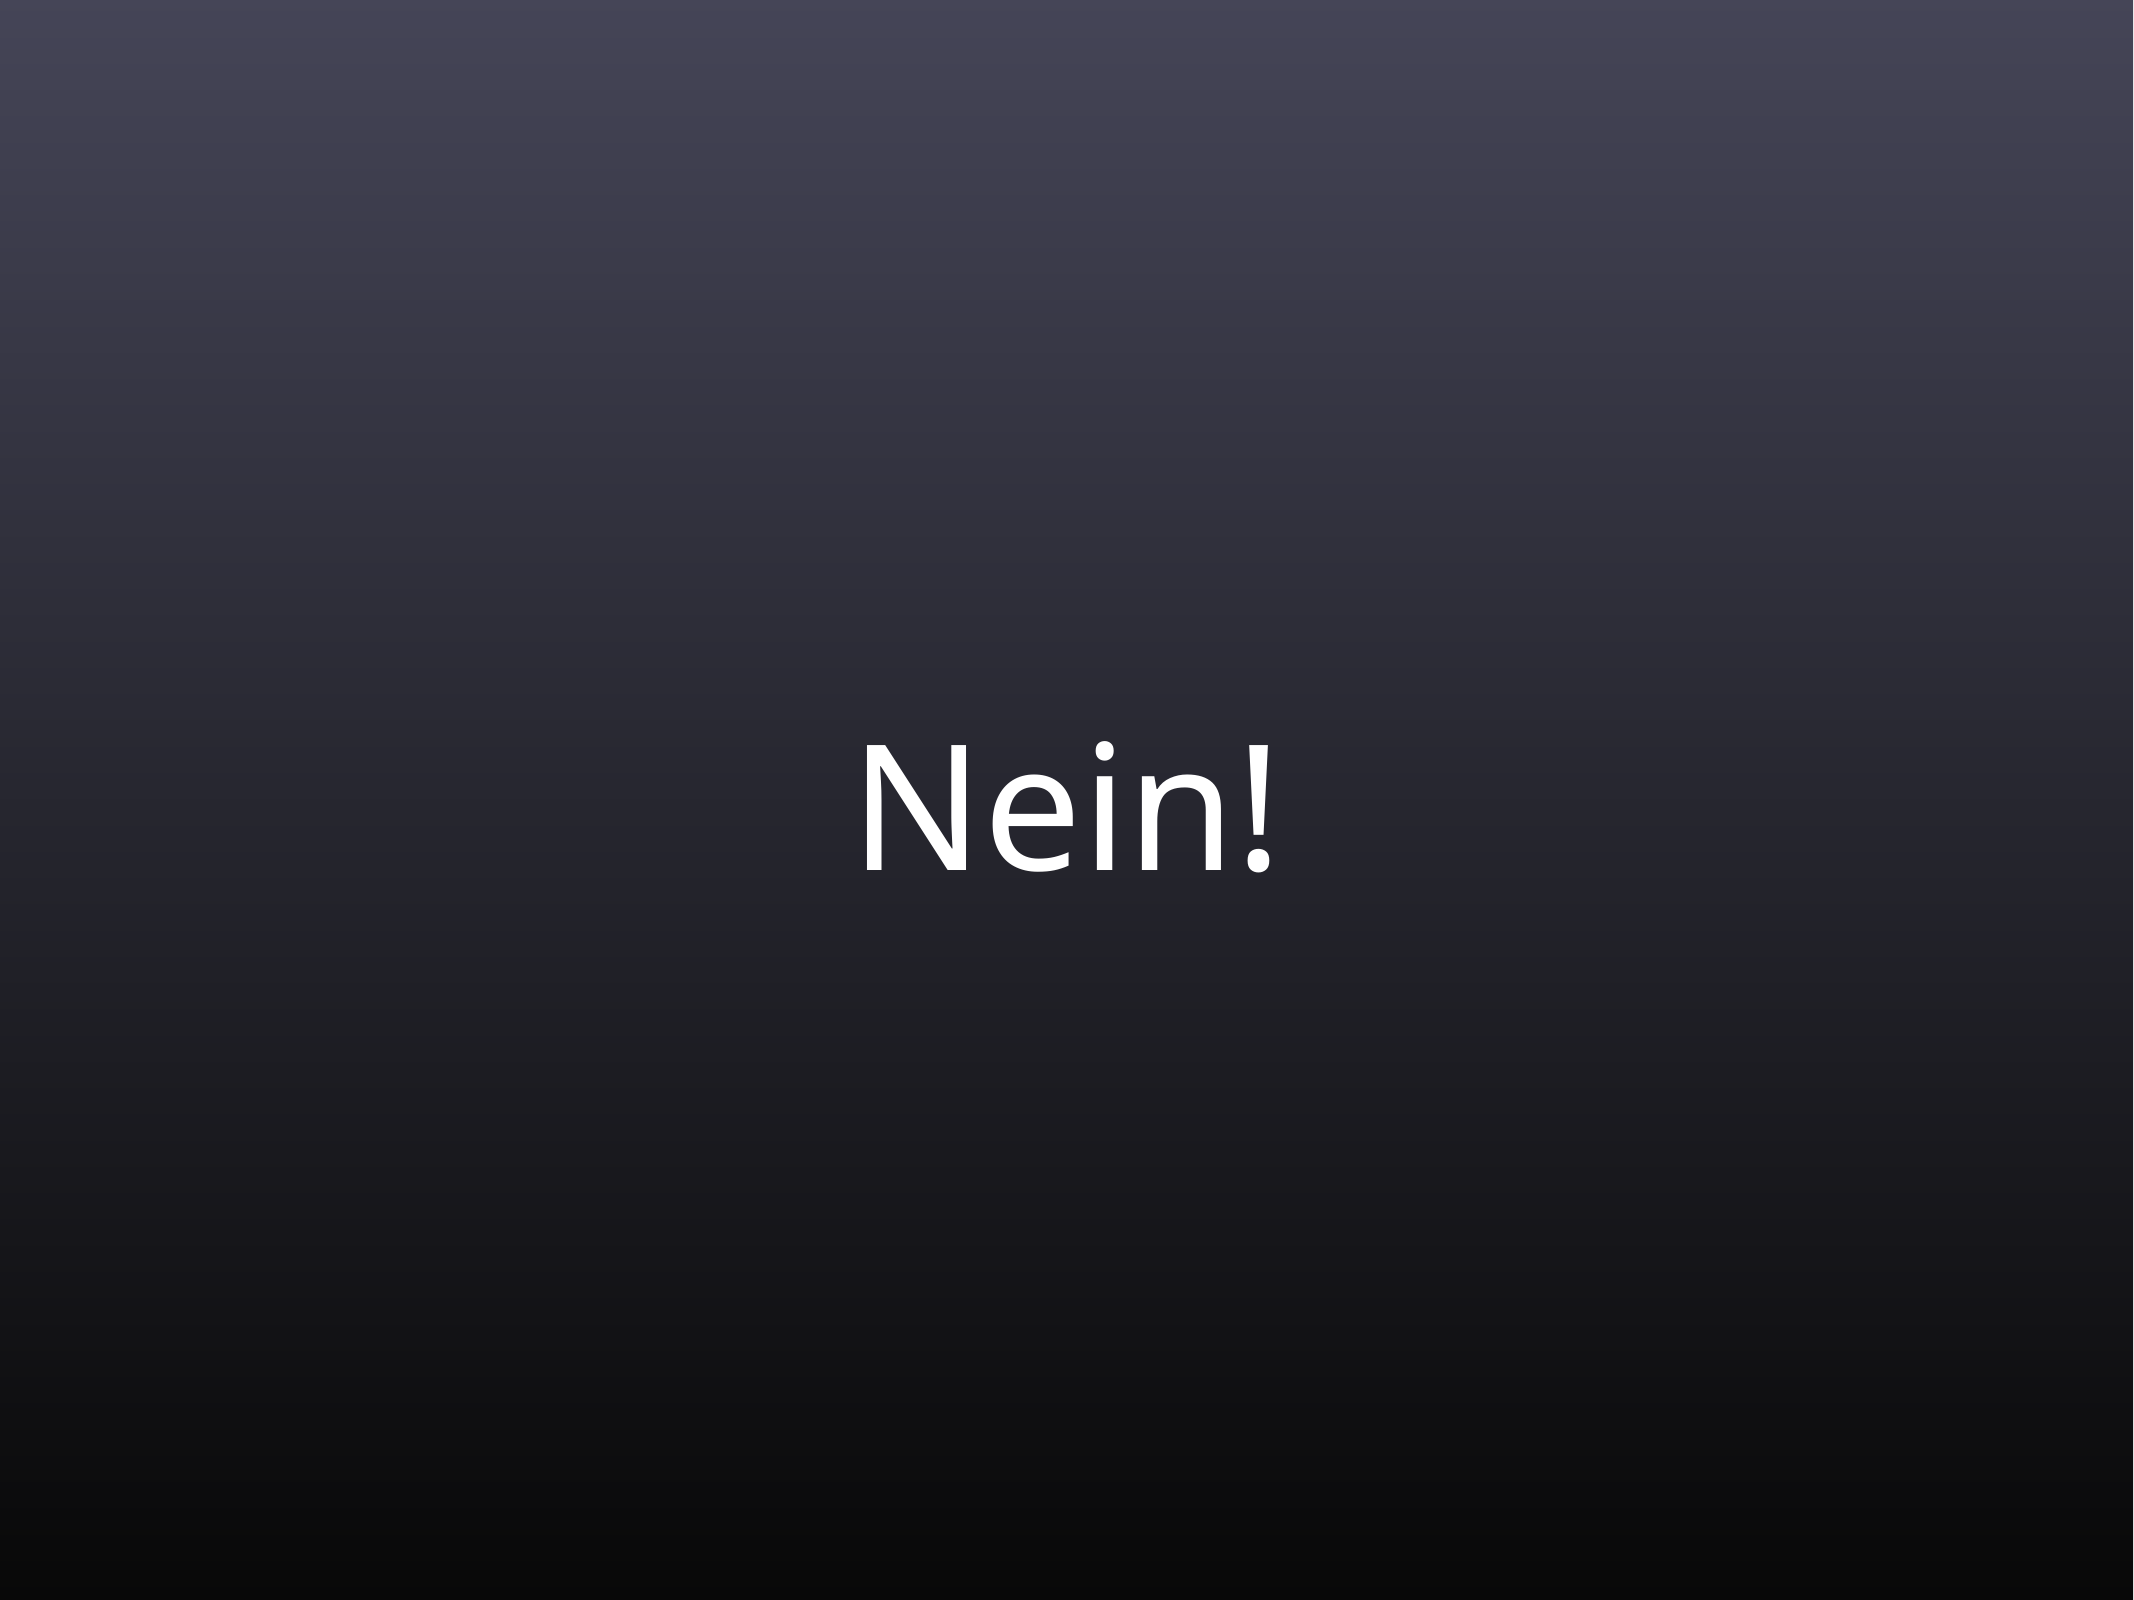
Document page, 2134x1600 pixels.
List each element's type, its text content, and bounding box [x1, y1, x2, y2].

title Nein! [208, 487, 1925, 1113]
